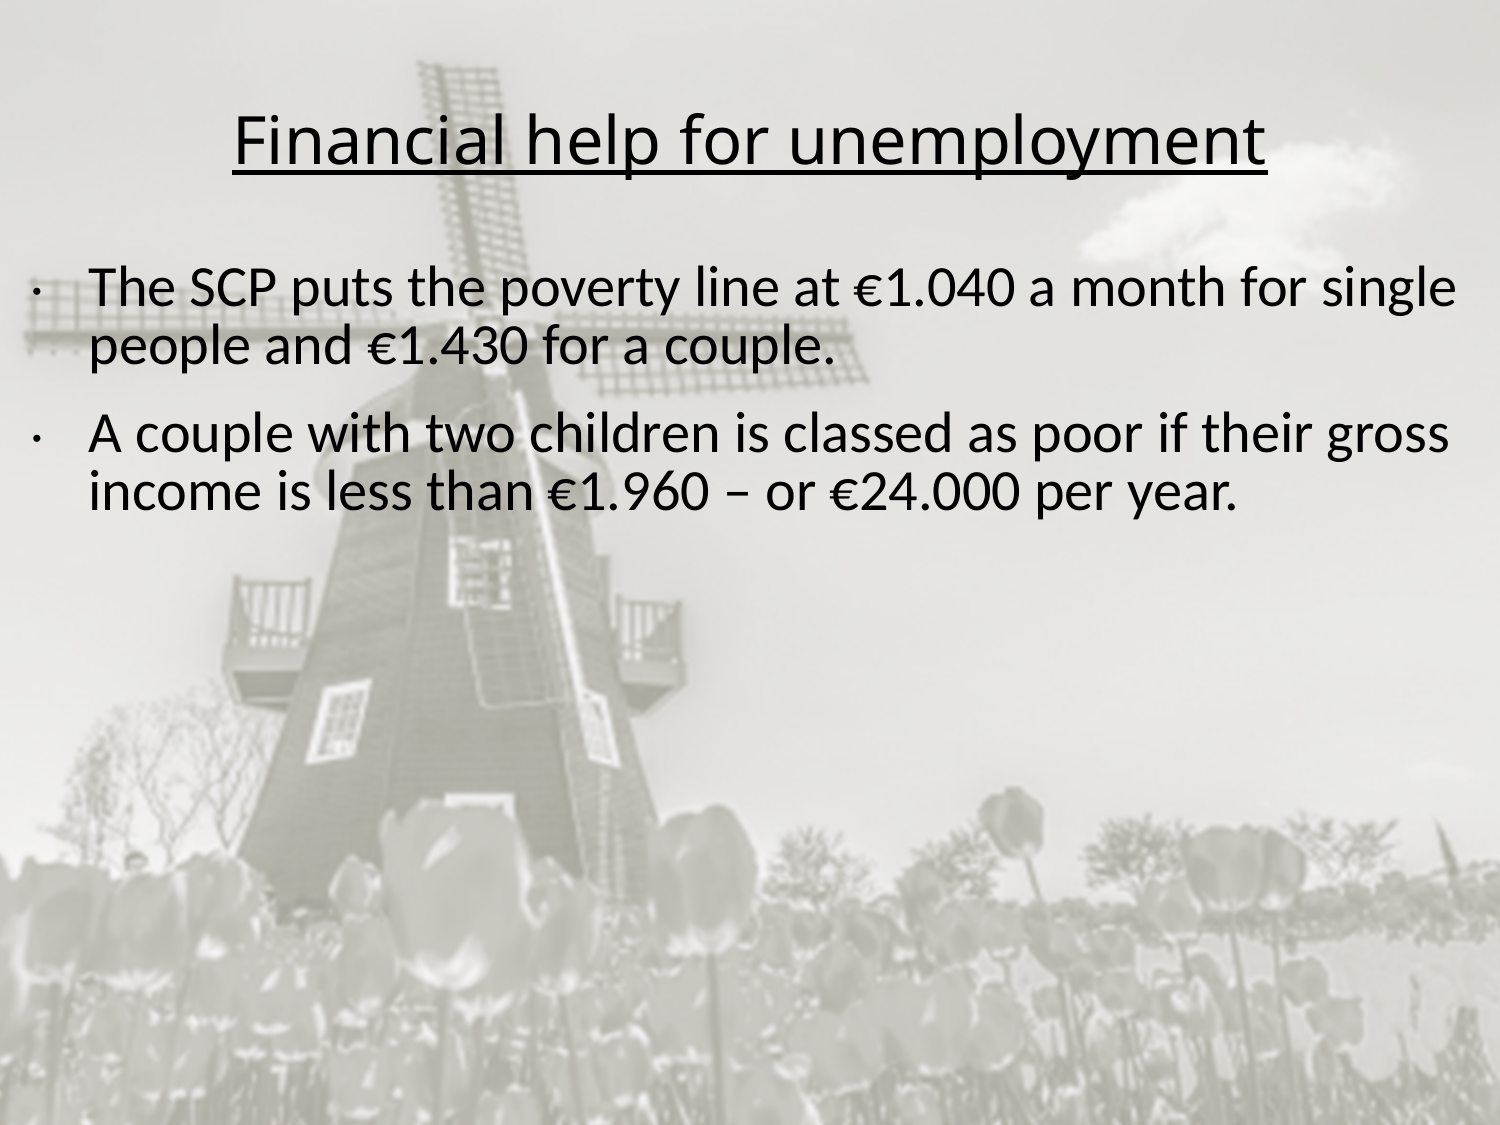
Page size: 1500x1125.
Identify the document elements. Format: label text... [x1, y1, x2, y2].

list The SCP puts the poverty line at €1.040 a month for single people and €1.430 for a couple. A couple with two children is classed as poor if their gross income is less than €1.960 – or €24.000 per year. [17, 255, 1500, 998]
picture [0, 0, 1500, 1125]
title Financial help for unemployment [75, 45, 1425, 233]
